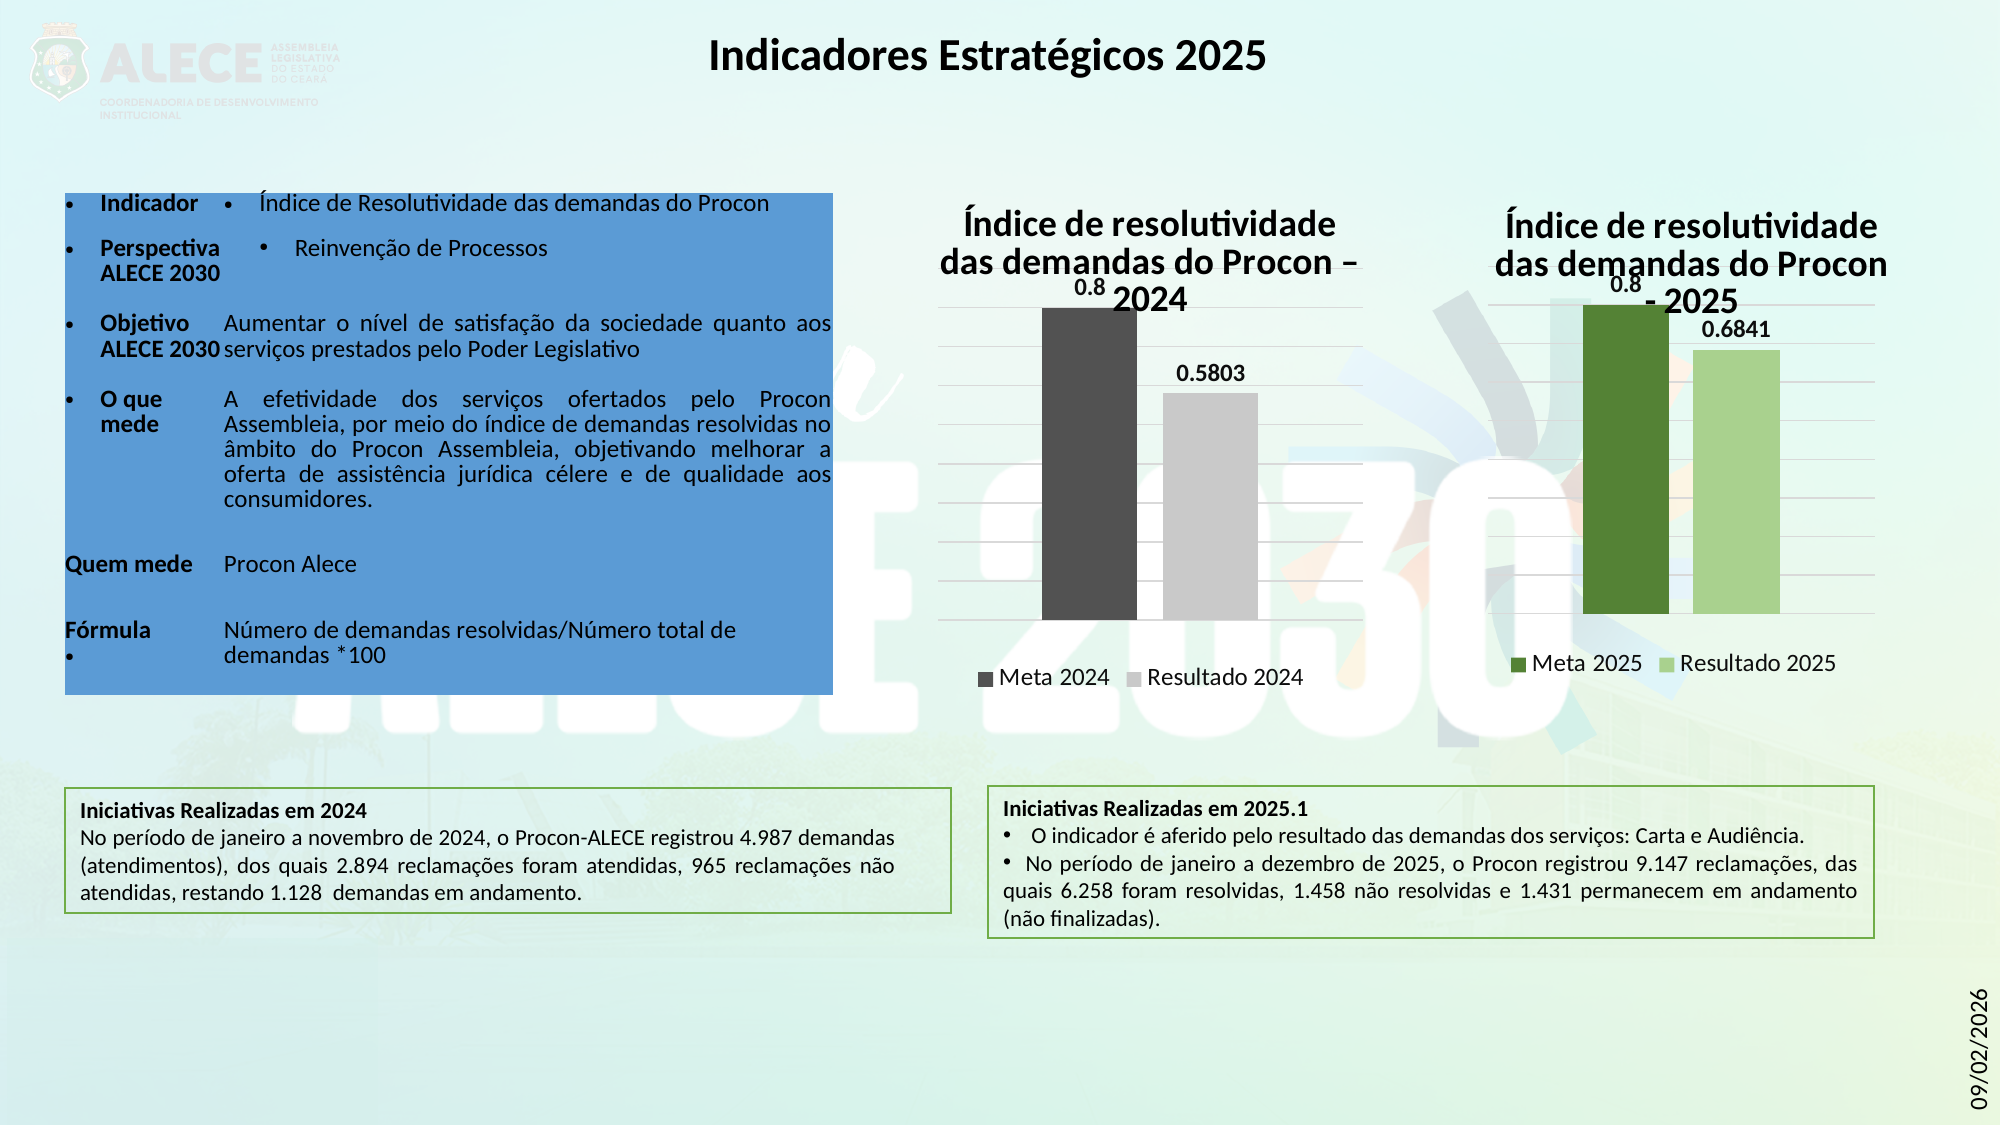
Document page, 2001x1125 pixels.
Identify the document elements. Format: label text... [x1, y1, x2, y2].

text_box Iniciativas Realizadas em 2025.1 O indicador é aferido pelo resultado das demandas dos serviços: Carta e Audiência. No período de janeiro a dezembro de 2025, o Procon registrou 9.147 reclamações, das quais 6.258 foram resolvidas, 1.458 não resolvidas e 1.431 permanecem em andamento (não finalizadas). [988, 786, 1874, 938]
text_box Iniciativas Realizadas em 2024 No período de janeiro a novembro de 2024, o Procon-ALECE registrou 4.987 demandas (atendimentos), dos quais 2.894 reclamações foram atendidas, 965 reclamações não atendidas, restando 1.128 demandas em andamento. [65, 788, 951, 913]
table_cell Objetivo ALECE 2030 [65, 313, 224, 388]
table_cell Perspectiva ALECE 2030 [65, 238, 224, 313]
table_cell Número de demandas resolvidas/Número total de demandas *100 [224, 620, 833, 695]
table_cell O que mede [65, 388, 224, 554]
table_cell Quem mede [65, 554, 224, 620]
table_cell Fórmula [65, 620, 224, 695]
table_header Índice de Resolutividade das demandas do Procon [224, 193, 833, 238]
table_cell A efetividade dos serviços ofertados pelo Procon Assembleia, por meio do índice de demandas resolvidas no âmbito do Procon Assembleia, objetivando melhorar a oferta de assistência jurídica célere e de qualidade aos consumidores. [224, 388, 833, 554]
table_header Indicador [65, 193, 224, 238]
text_box 09/02/2026 [1954, 972, 2000, 1125]
table_cell Reinvenção de Processos [224, 238, 833, 313]
table_cell Aumentar o nível de satisfação da sociedade quanto aos serviços prestados pelo Poder Legislativo [224, 313, 833, 388]
title Indicadores Estratégicos 2025 [671, 22, 1305, 89]
table_cell Procon Alece [224, 554, 833, 620]
chart [869, 178, 1936, 699]
